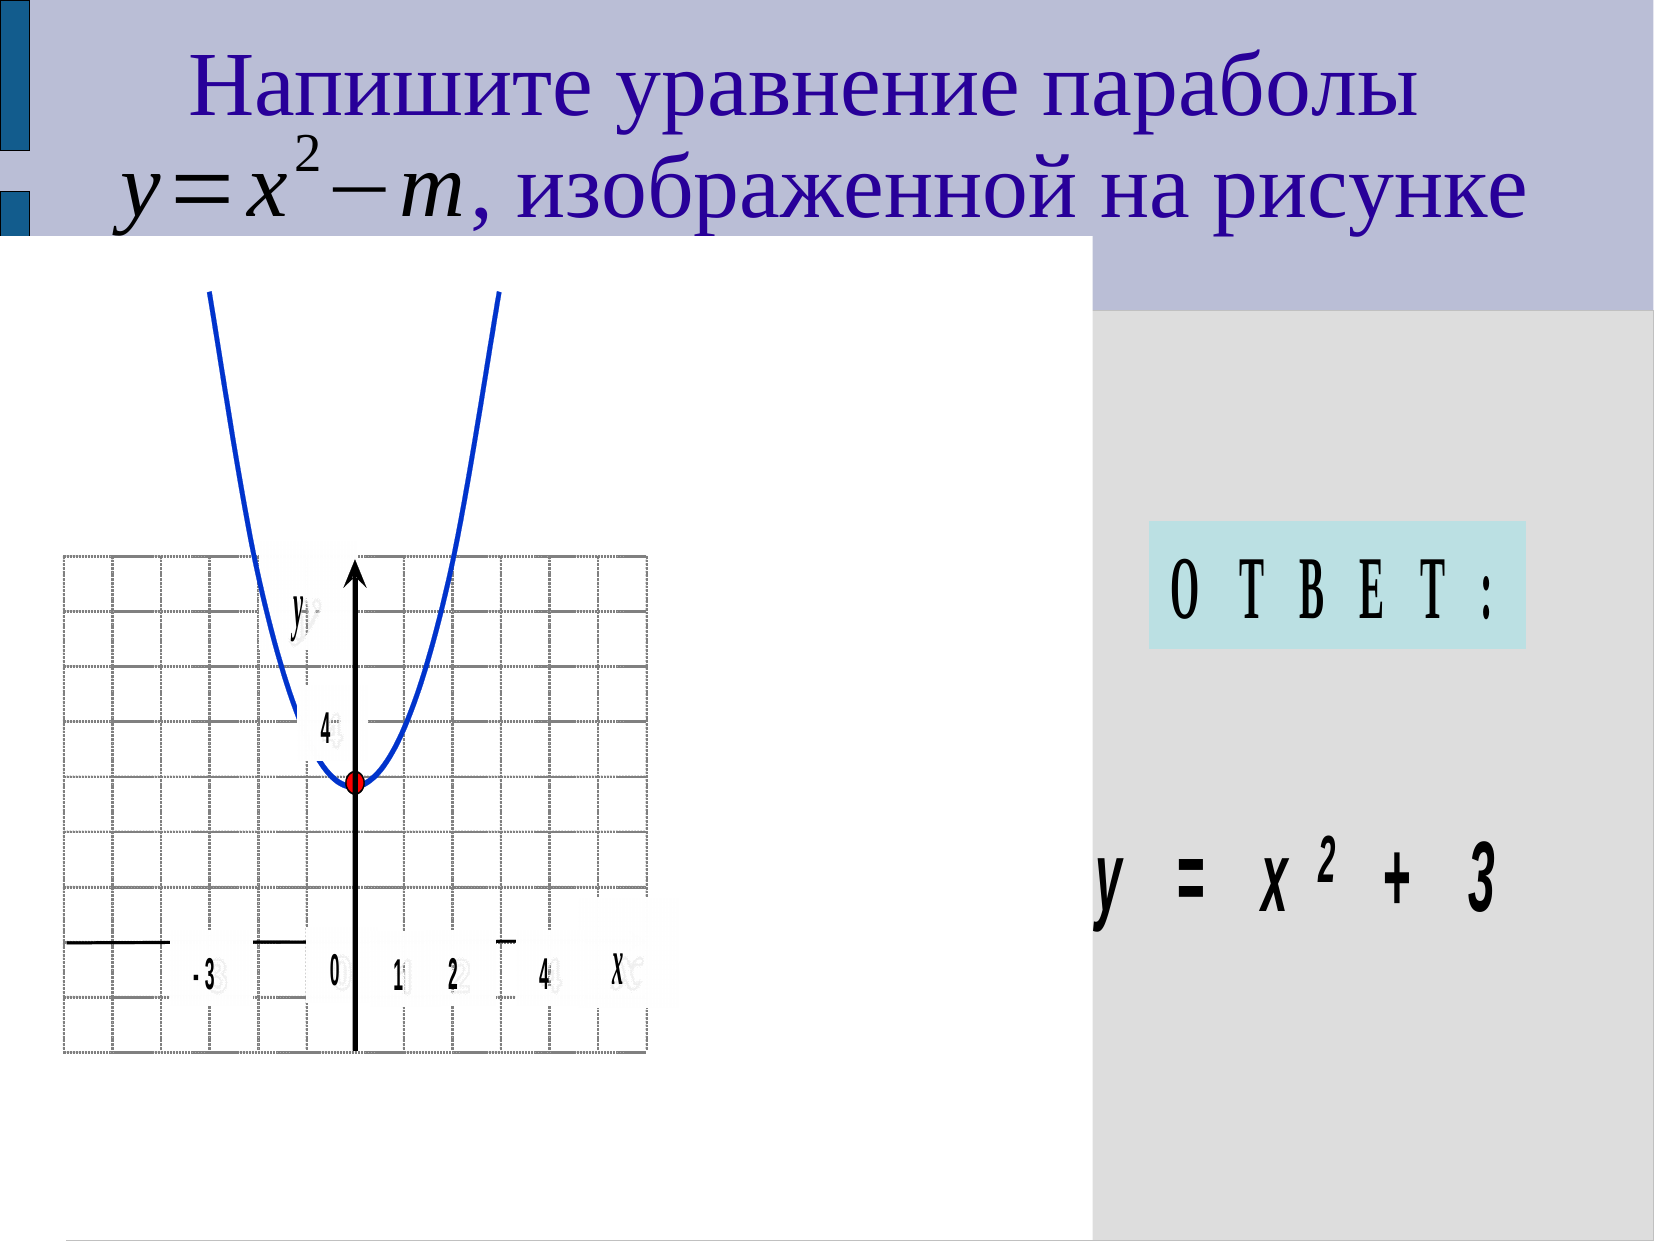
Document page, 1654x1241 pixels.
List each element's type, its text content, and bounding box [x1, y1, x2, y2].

picture [1114, 501, 1565, 650]
title Напишите уравнение параболы , изображенной на рисунке [121, 33, 1534, 237]
picture [0, 236, 1586, 1241]
chart [101, 121, 473, 237]
